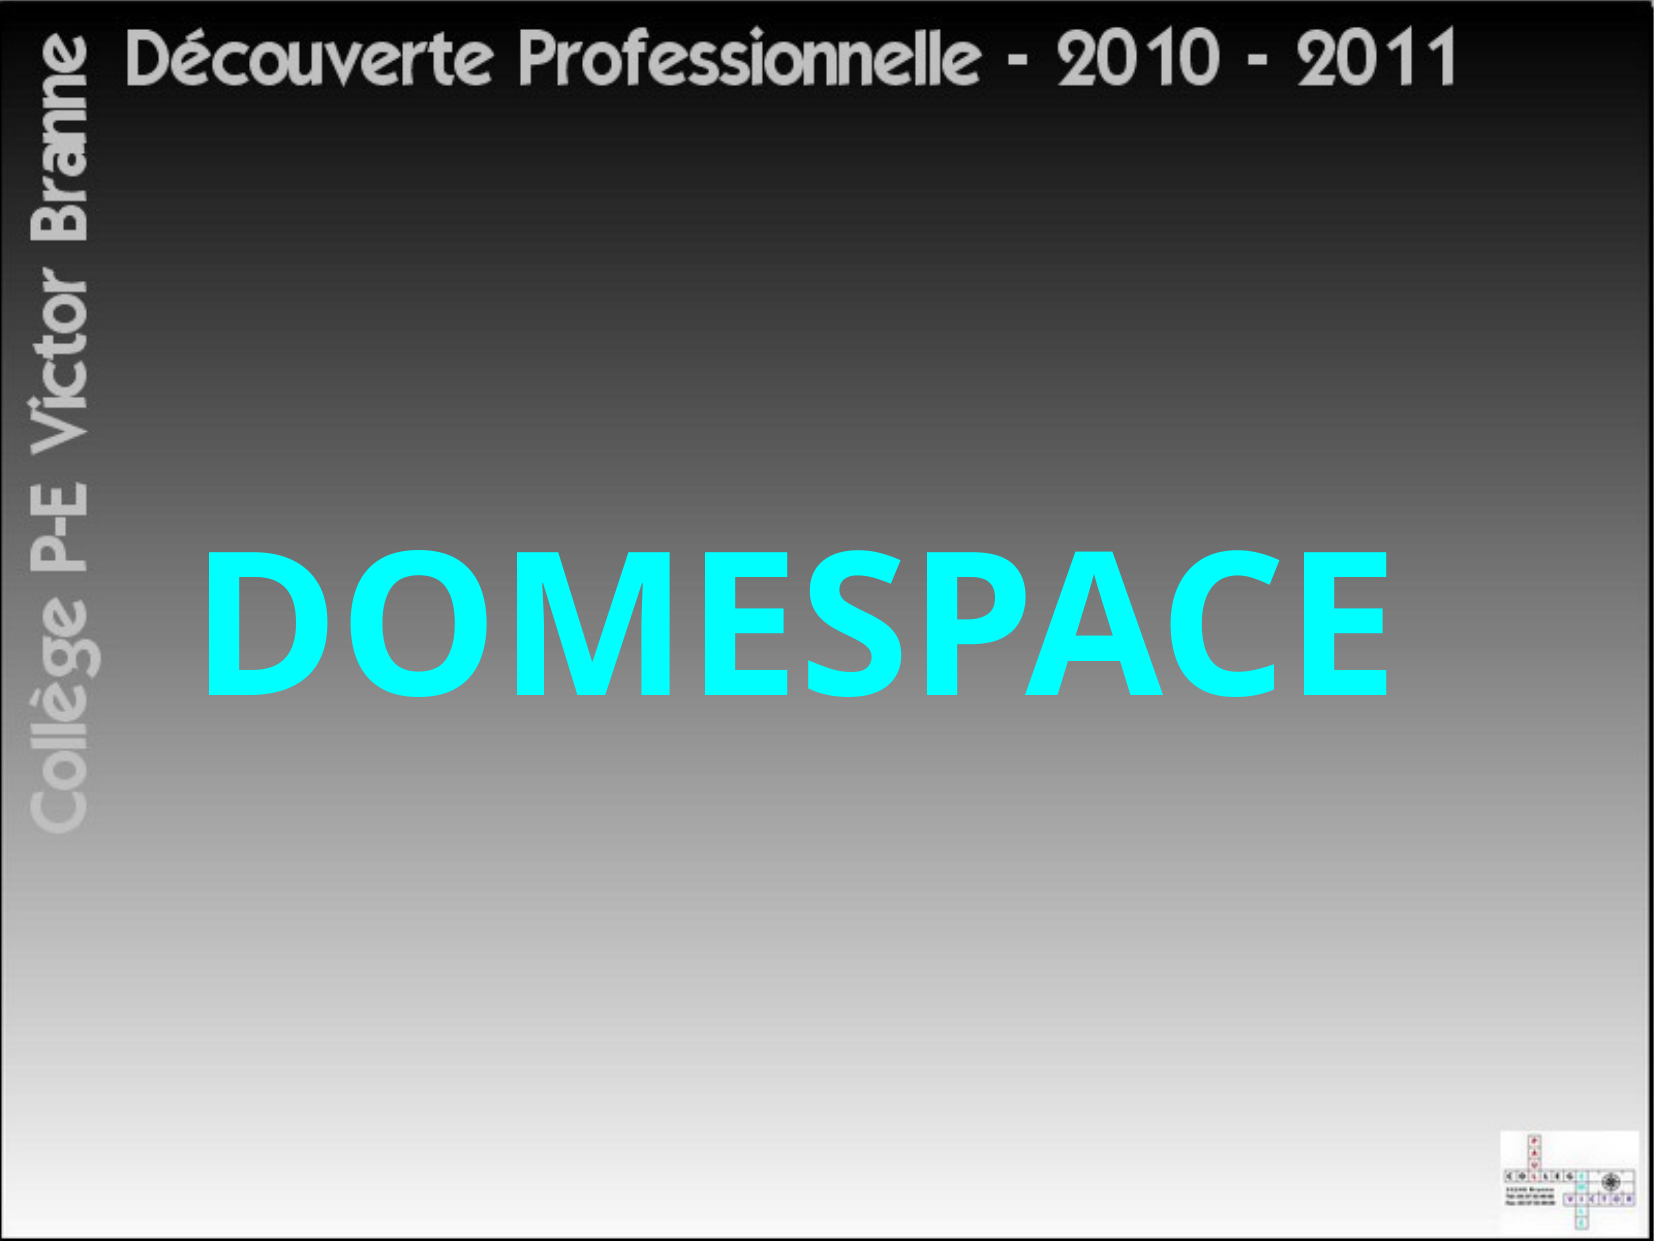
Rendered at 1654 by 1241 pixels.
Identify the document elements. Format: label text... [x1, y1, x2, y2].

text_box DOMESPACE [177, 474, 1477, 768]
picture [0, 0, 1654, 1241]
